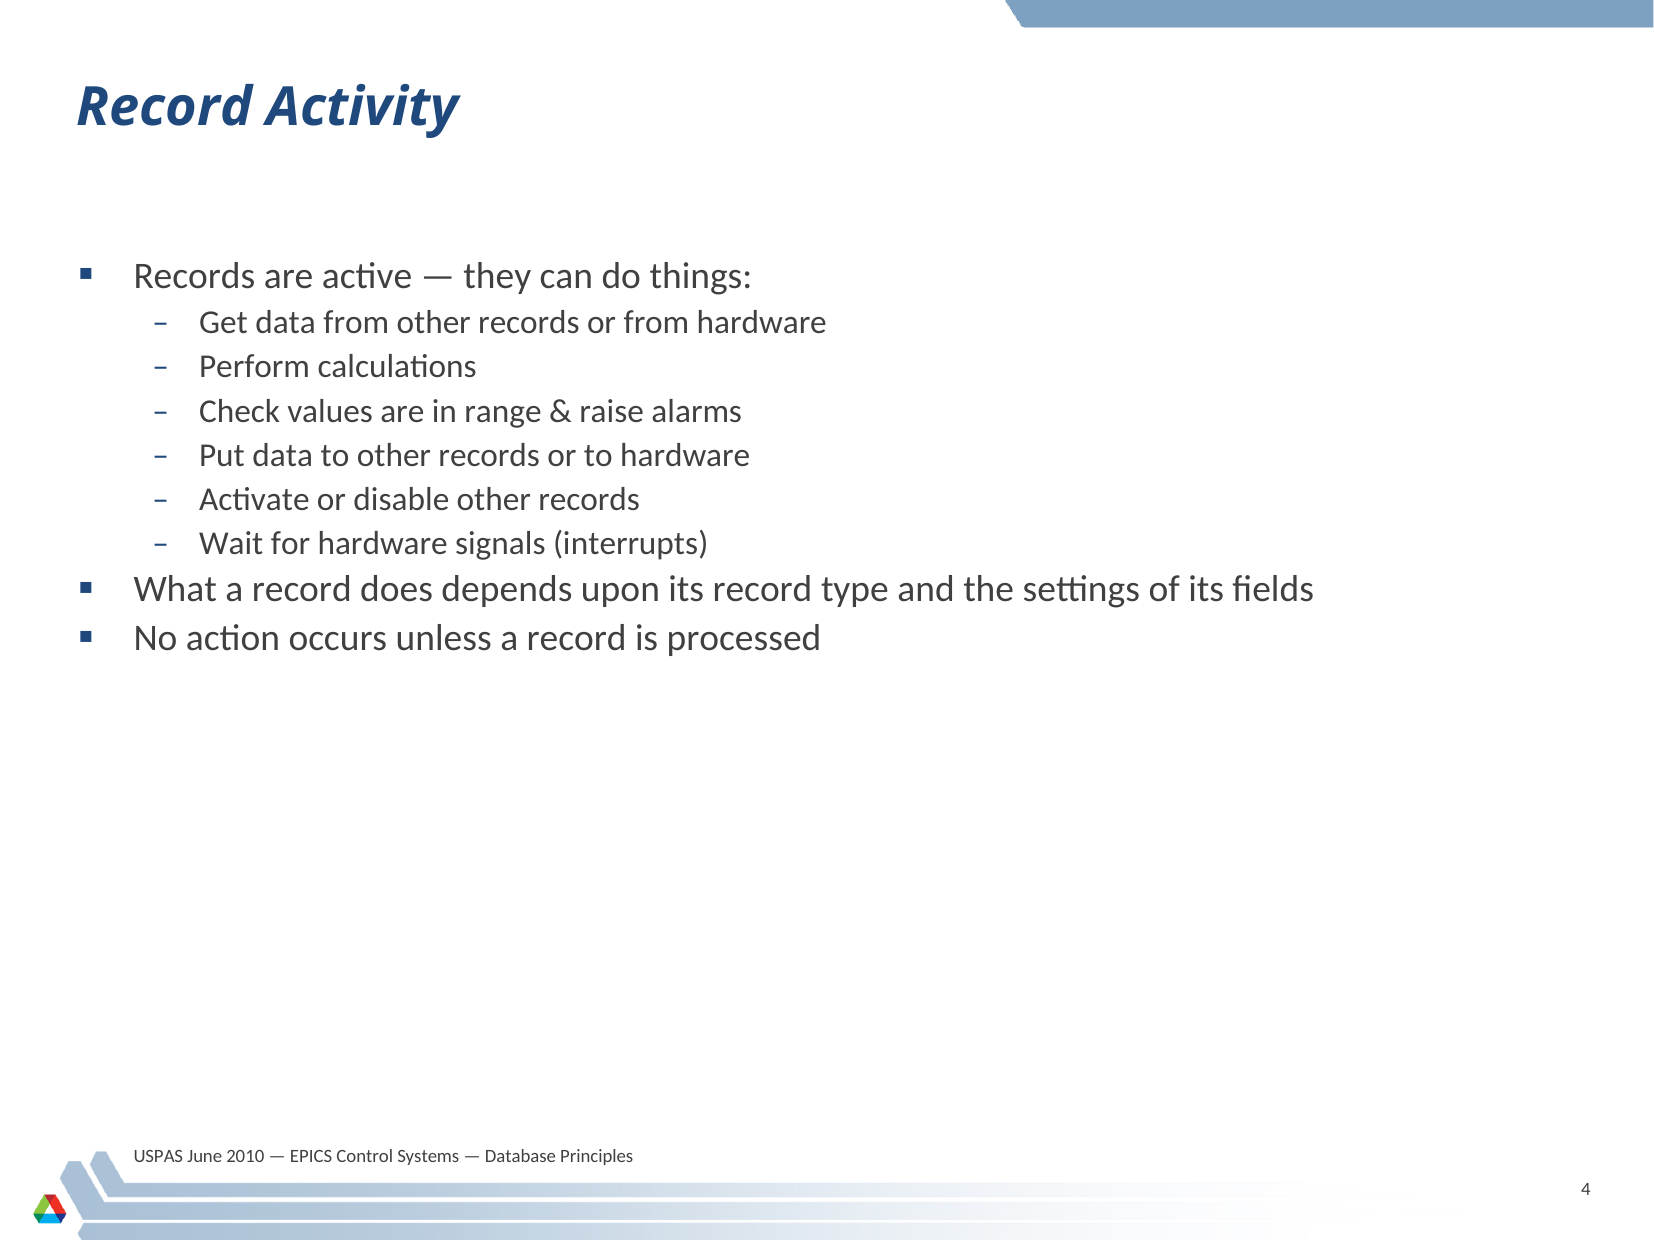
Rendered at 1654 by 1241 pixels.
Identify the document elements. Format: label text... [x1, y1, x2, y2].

title Record Activity [61, 59, 1500, 138]
picture [0, 0, 1654, 29]
list Records are active — they can do things: Get data from other records or from hardware Perform calculations Check values are in range & raise alarms Put data to other records or to hardware Activate or disable other records Wait for hardware signals (interrupts) What a record does depends upon its record type and the settings of its fields No action occurs unless a record is processed [62, 253, 1498, 1087]
picture [0, 1143, 1654, 1240]
